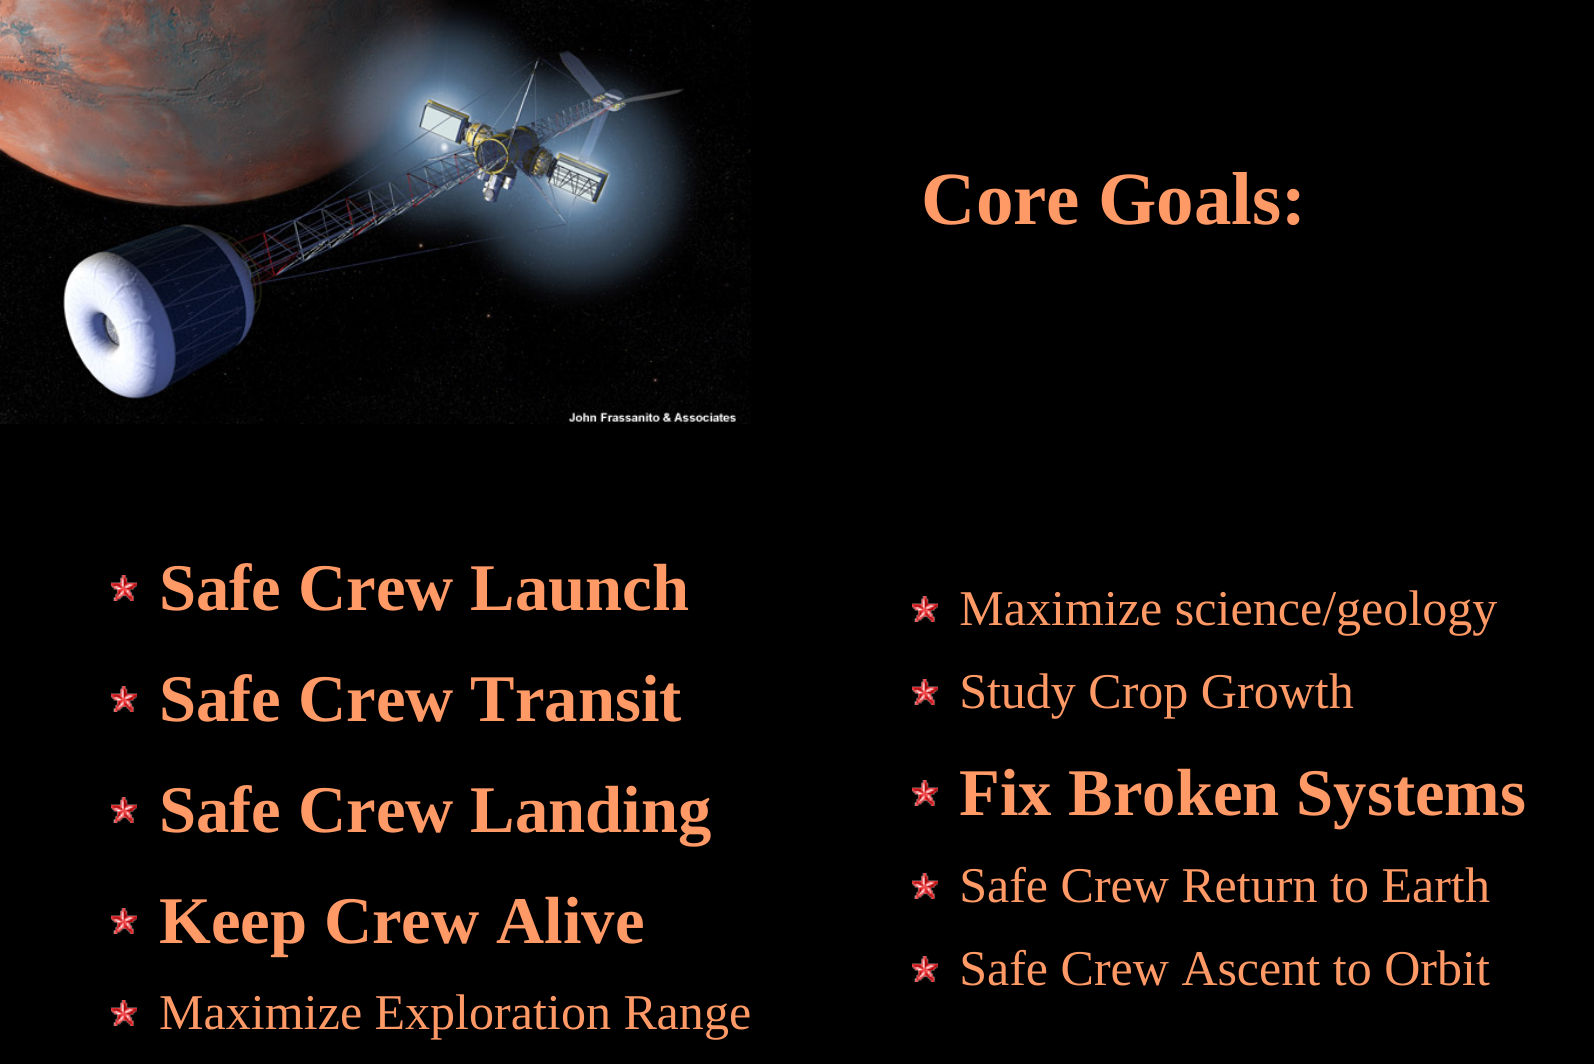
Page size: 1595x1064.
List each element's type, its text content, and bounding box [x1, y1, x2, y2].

text_box Core Goals: [921, 142, 1319, 256]
text_box Safe Crew Launch Safe Crew Transit Safe Crew Landing Keep Crew Alive Maximize Exploration Range [17, 513, 795, 1006]
text_box Maximize science/geology Study Crop Growth Fix Broken Systems Safe Crew Return to Earth Safe Crew Ascent to Orbit [817, 553, 1542, 975]
picture [0, 0, 751, 424]
picture [111, 1006, 137, 1026]
picture [912, 975, 938, 982]
